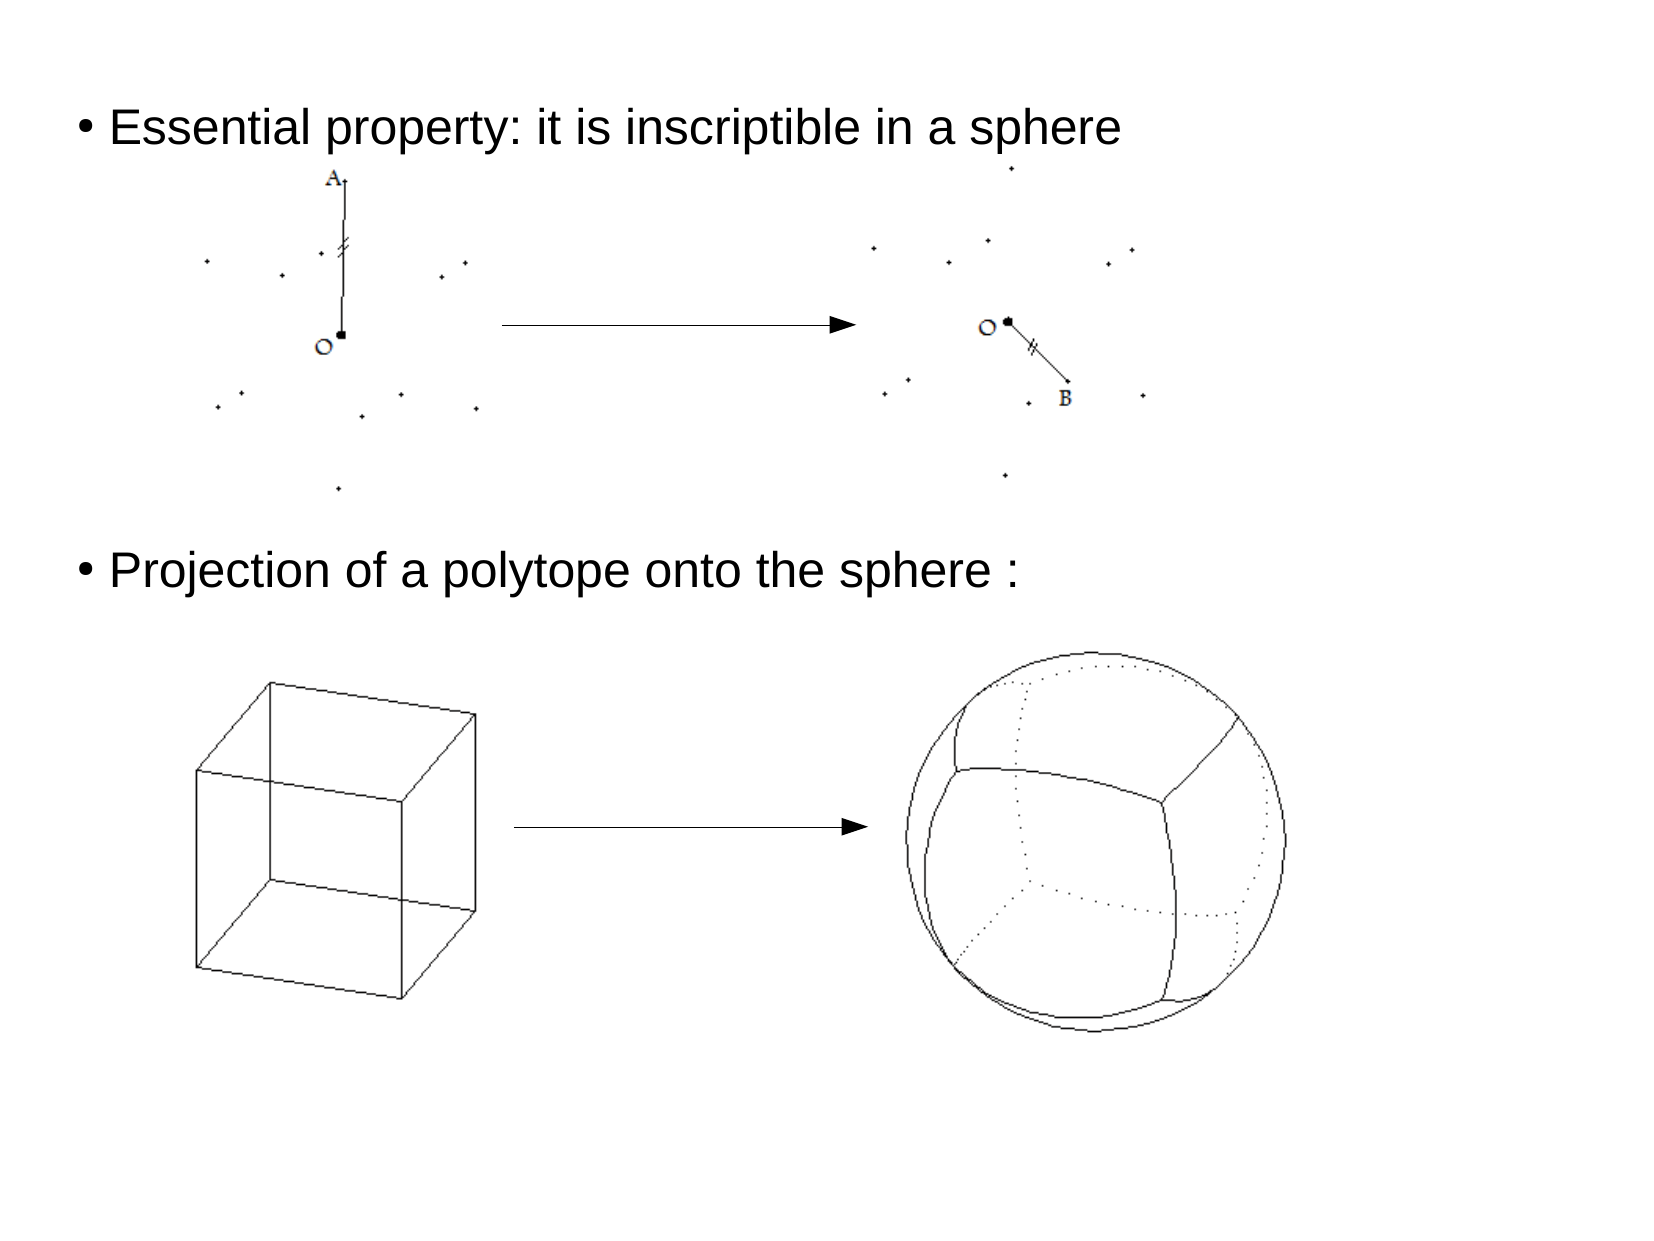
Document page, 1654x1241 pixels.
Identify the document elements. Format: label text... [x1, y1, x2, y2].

picture [174, 676, 489, 1006]
picture [890, 641, 1293, 1042]
text_box Projection of a polytope onto the sphere : [76, 520, 1566, 621]
picture [202, 159, 493, 507]
picture [864, 154, 1166, 489]
text_box Essential property: it is inscriptible in a sphere [76, 77, 1566, 178]
